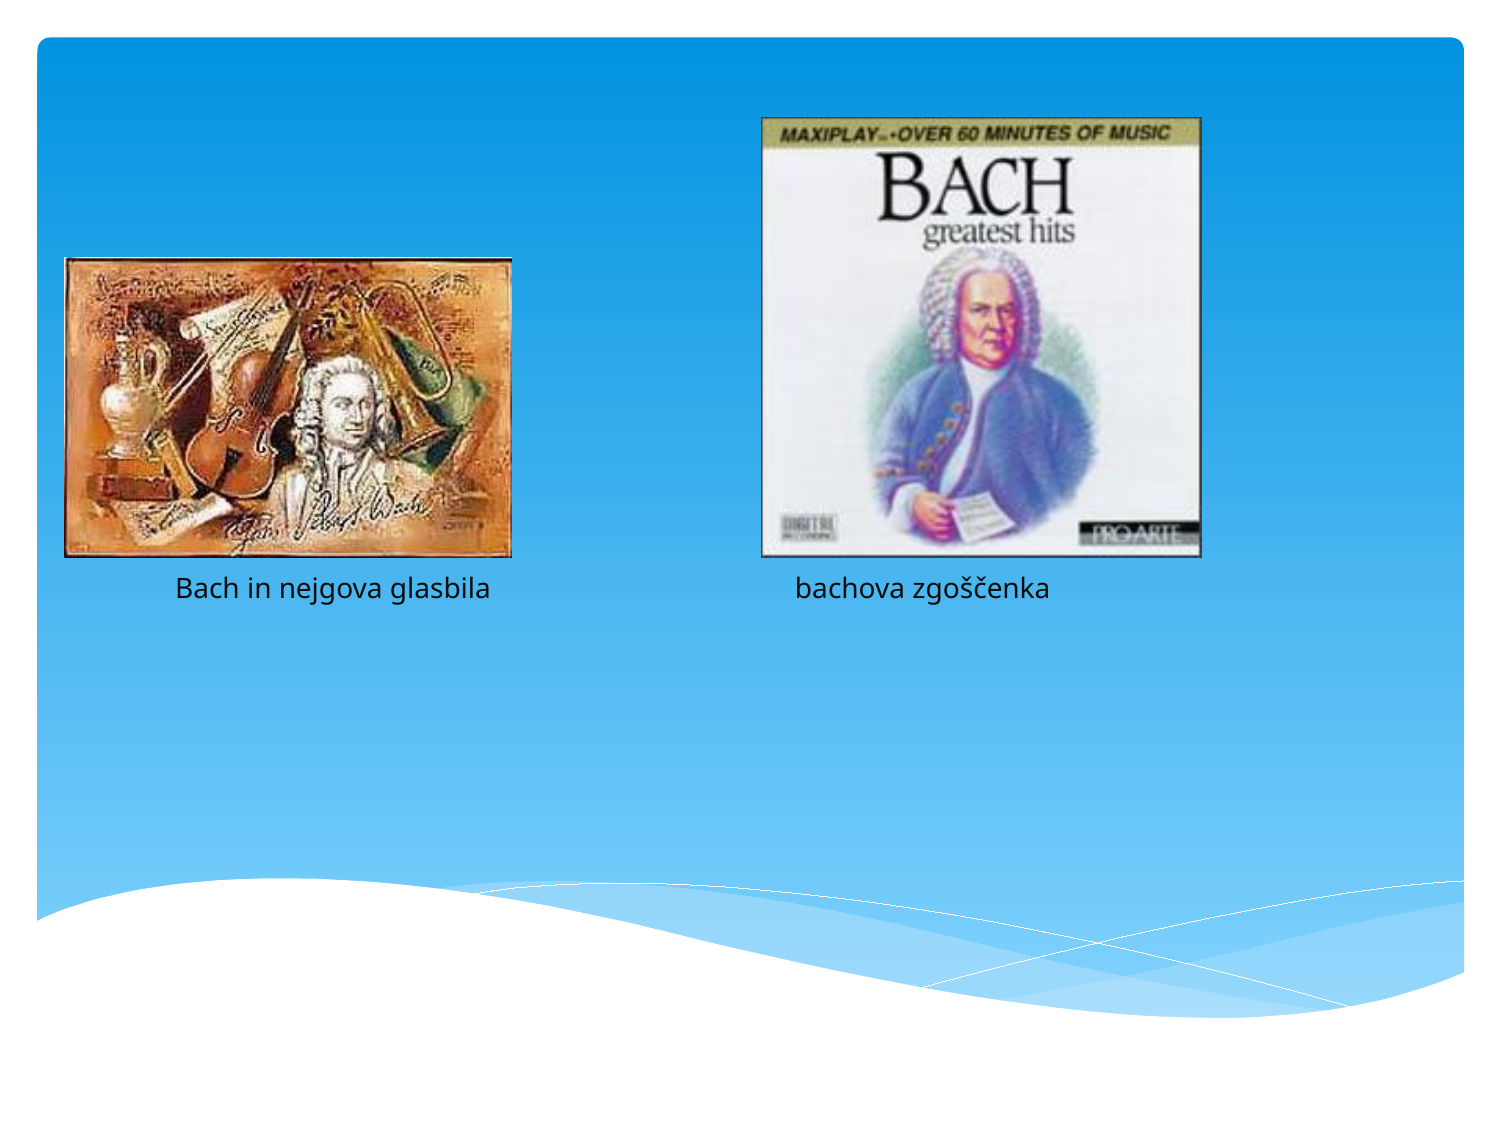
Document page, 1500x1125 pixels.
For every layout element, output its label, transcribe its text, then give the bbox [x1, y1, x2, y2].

picture [64, 257, 512, 558]
title [64, 668, 1340, 934]
picture [761, 118, 1202, 558]
subtitle Bach in nejgova glasbila bachova zgoščenka [88, 562, 1139, 630]
